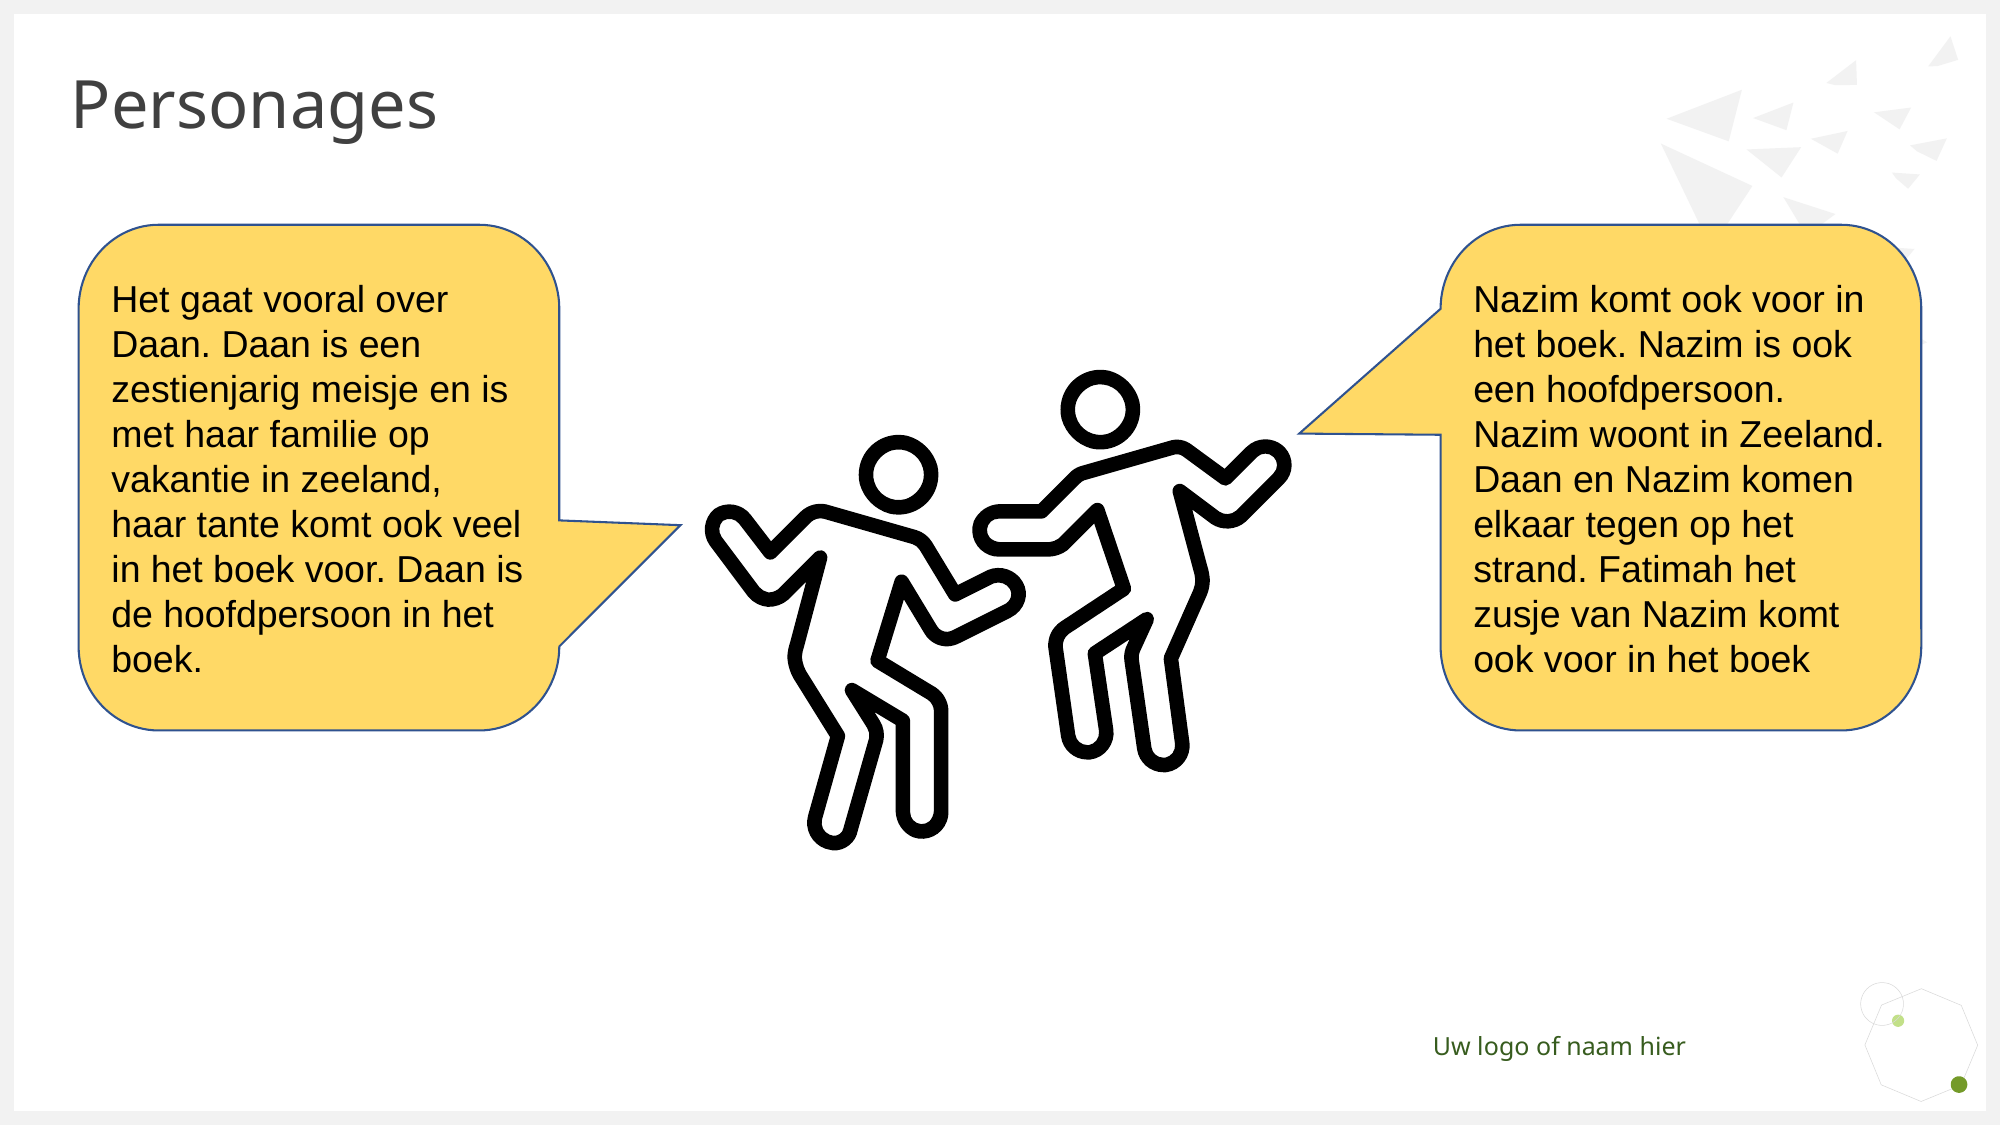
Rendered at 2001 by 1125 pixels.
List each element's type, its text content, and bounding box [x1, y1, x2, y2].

picture [683, 293, 1315, 925]
text_box Het gaat vooral over Daan. Daan is een zestienjarig meisje en is met haar familie op vakantie in zeeland, haar tante komt ook veel in het boek voor. Daan is de hoofdpersoon in het boek. [78, 224, 681, 731]
text_box Nazim komt ook voor in het boek. Nazim is ook een hoofdpersoon. Nazim woont in Zeeland. Daan en Nazim komen elkaar tegen op het strand. Fatimah het zusje van Nazim komt ook voor in het boek [1315, 224, 1922, 731]
title Personages [70, 70, 1932, 142]
